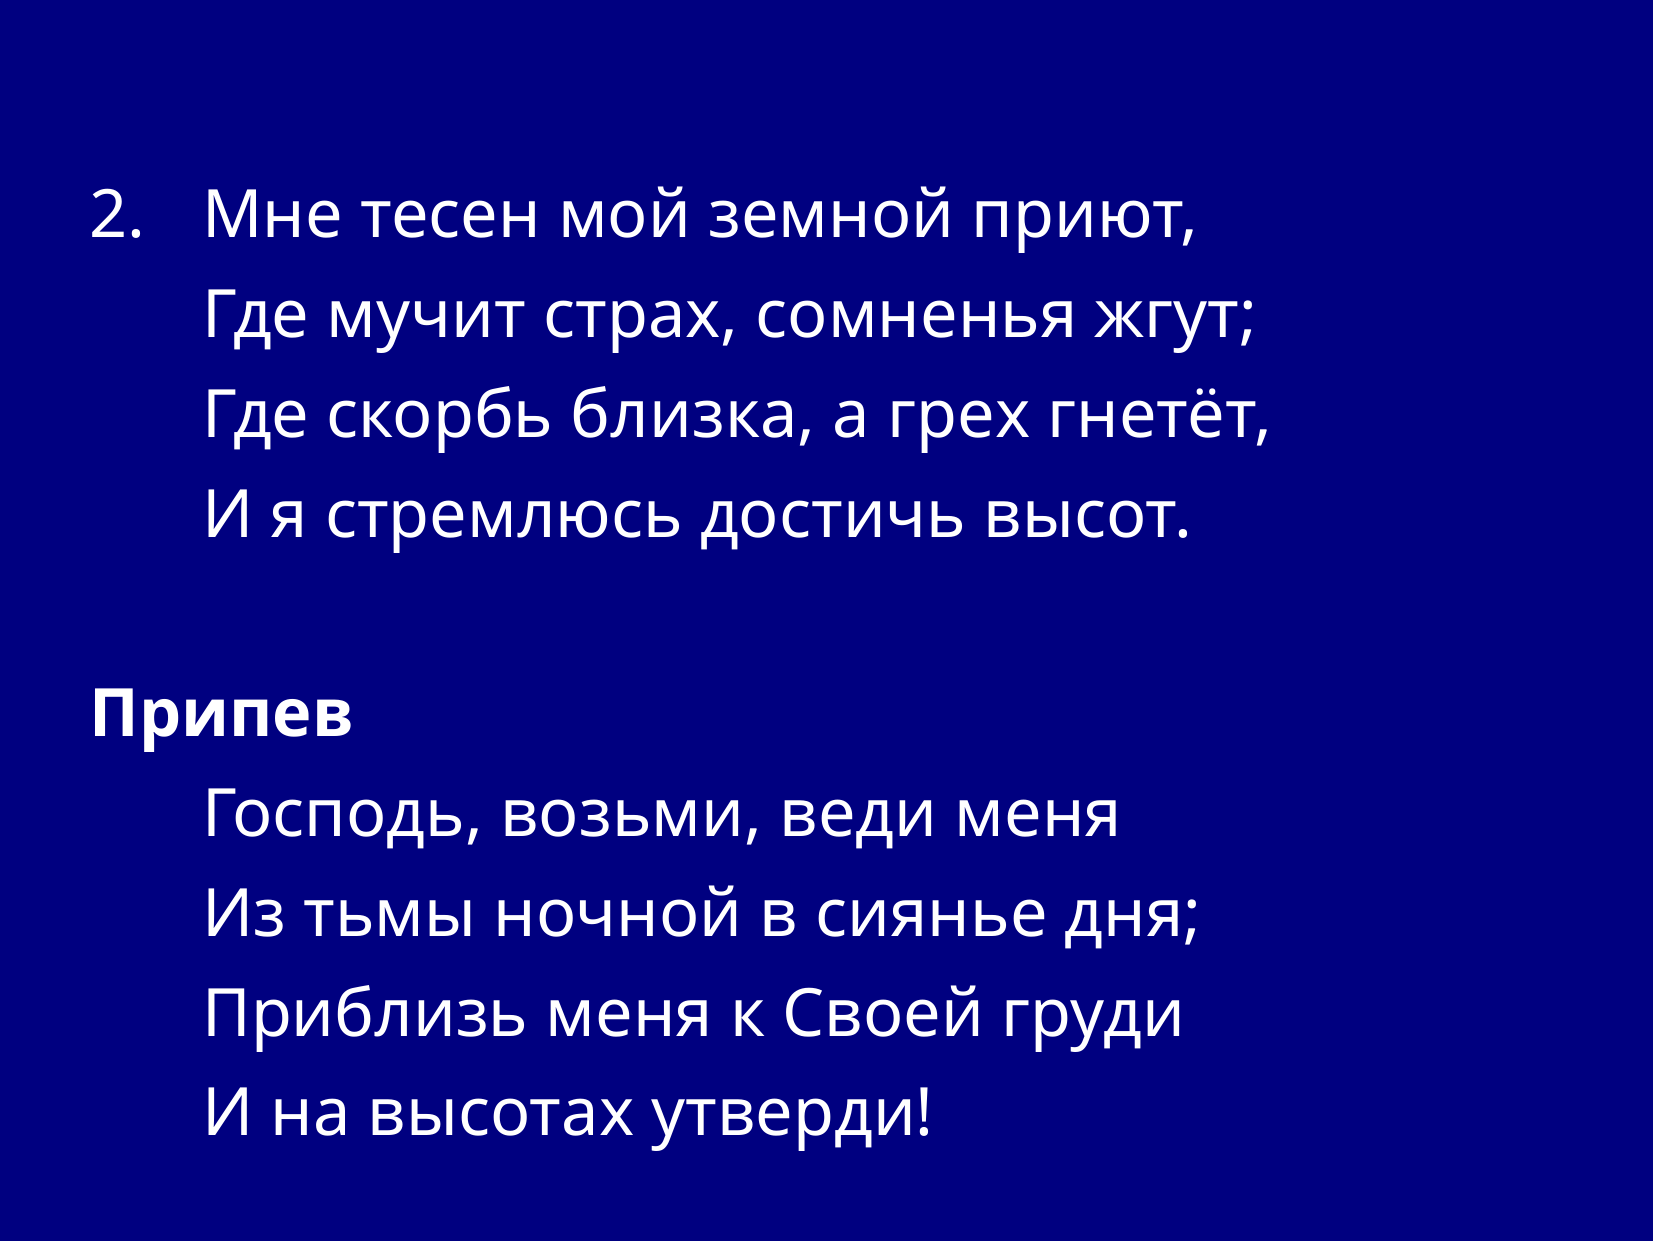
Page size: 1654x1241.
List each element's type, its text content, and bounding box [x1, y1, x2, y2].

text_box 2. Мне тесен мой земной приют, Где мучит страх, сомненья жгут; Где скорбь близка, а грех гнетёт, И я стремлюсь достичь высот. Припев Господь, возьми, веди меня Из тьмы ночной в сиянье дня; Приблизь меня к Своей груди И на высотах утверди! [75, 150, 1576, 1163]
